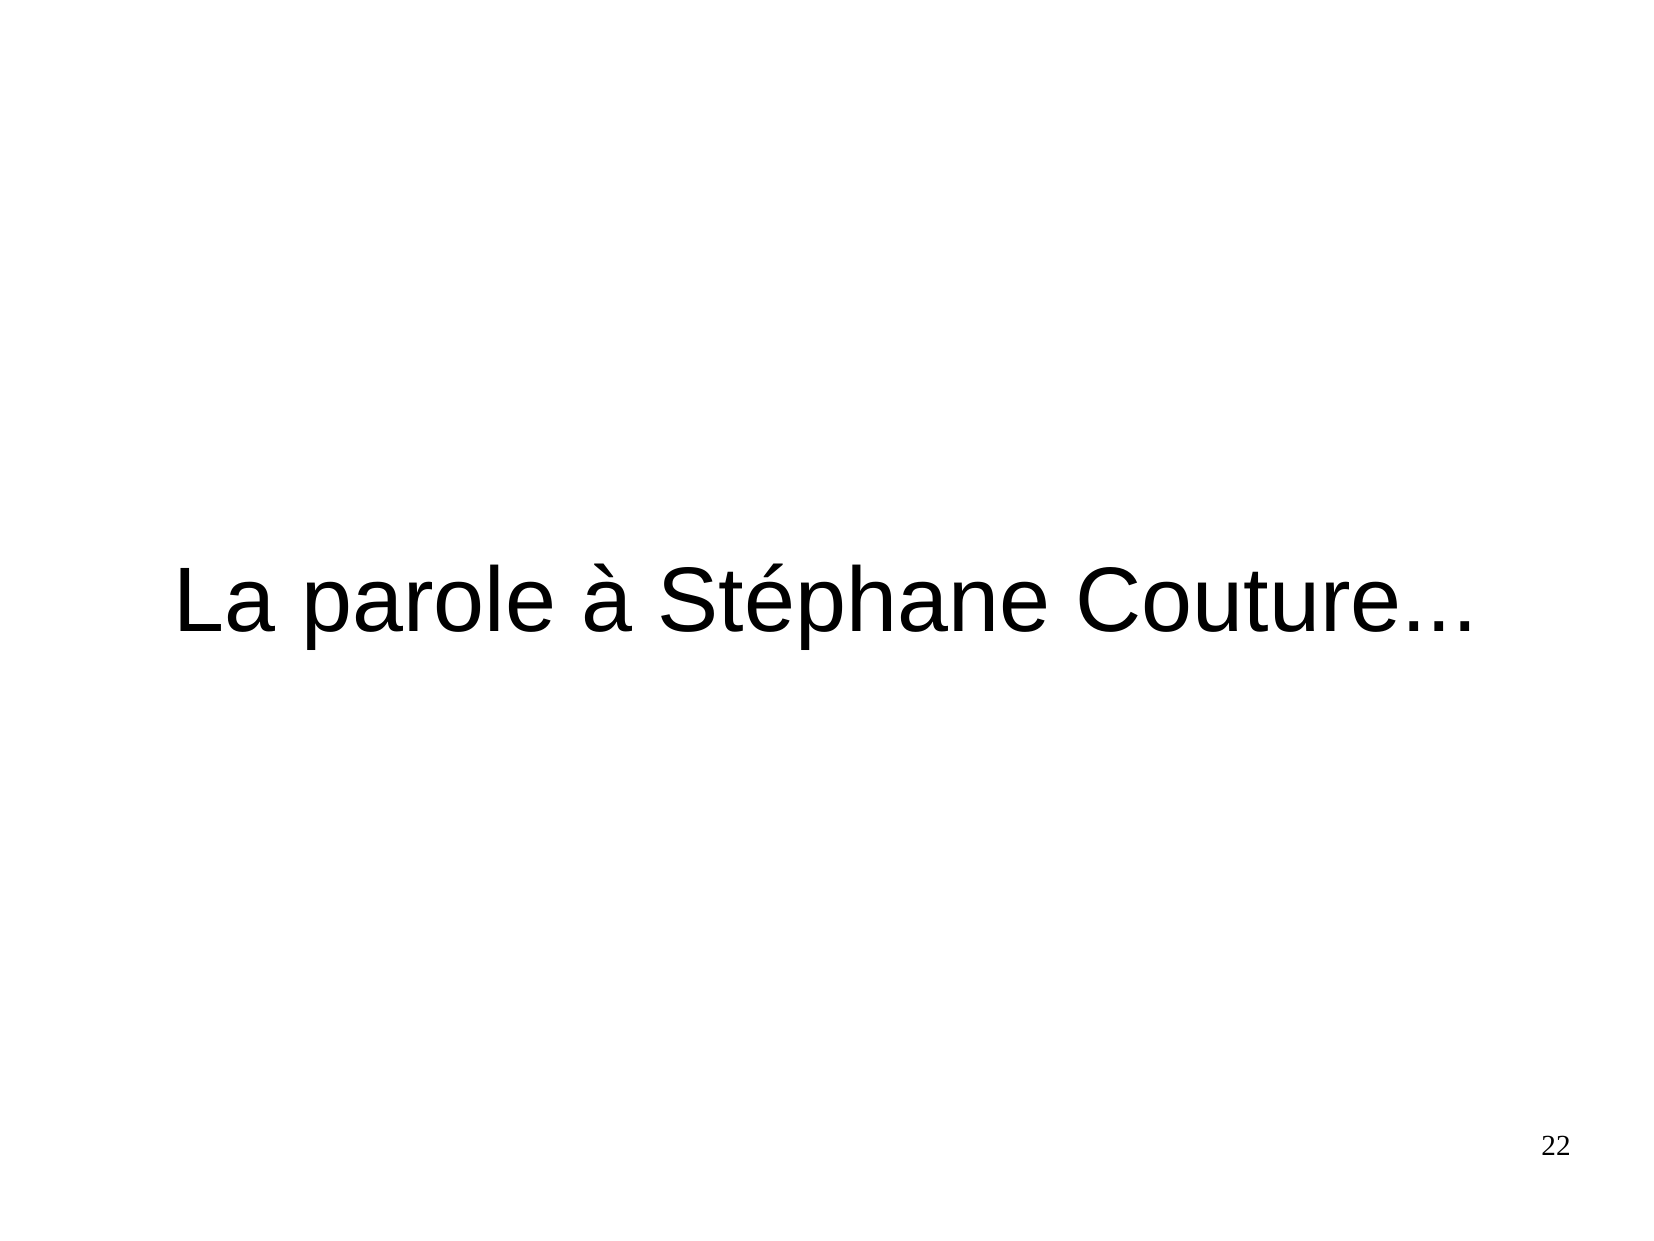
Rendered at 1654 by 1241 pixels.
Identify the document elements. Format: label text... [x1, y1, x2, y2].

title La parole à Stéphane Couture... [82, 496, 1571, 704]
